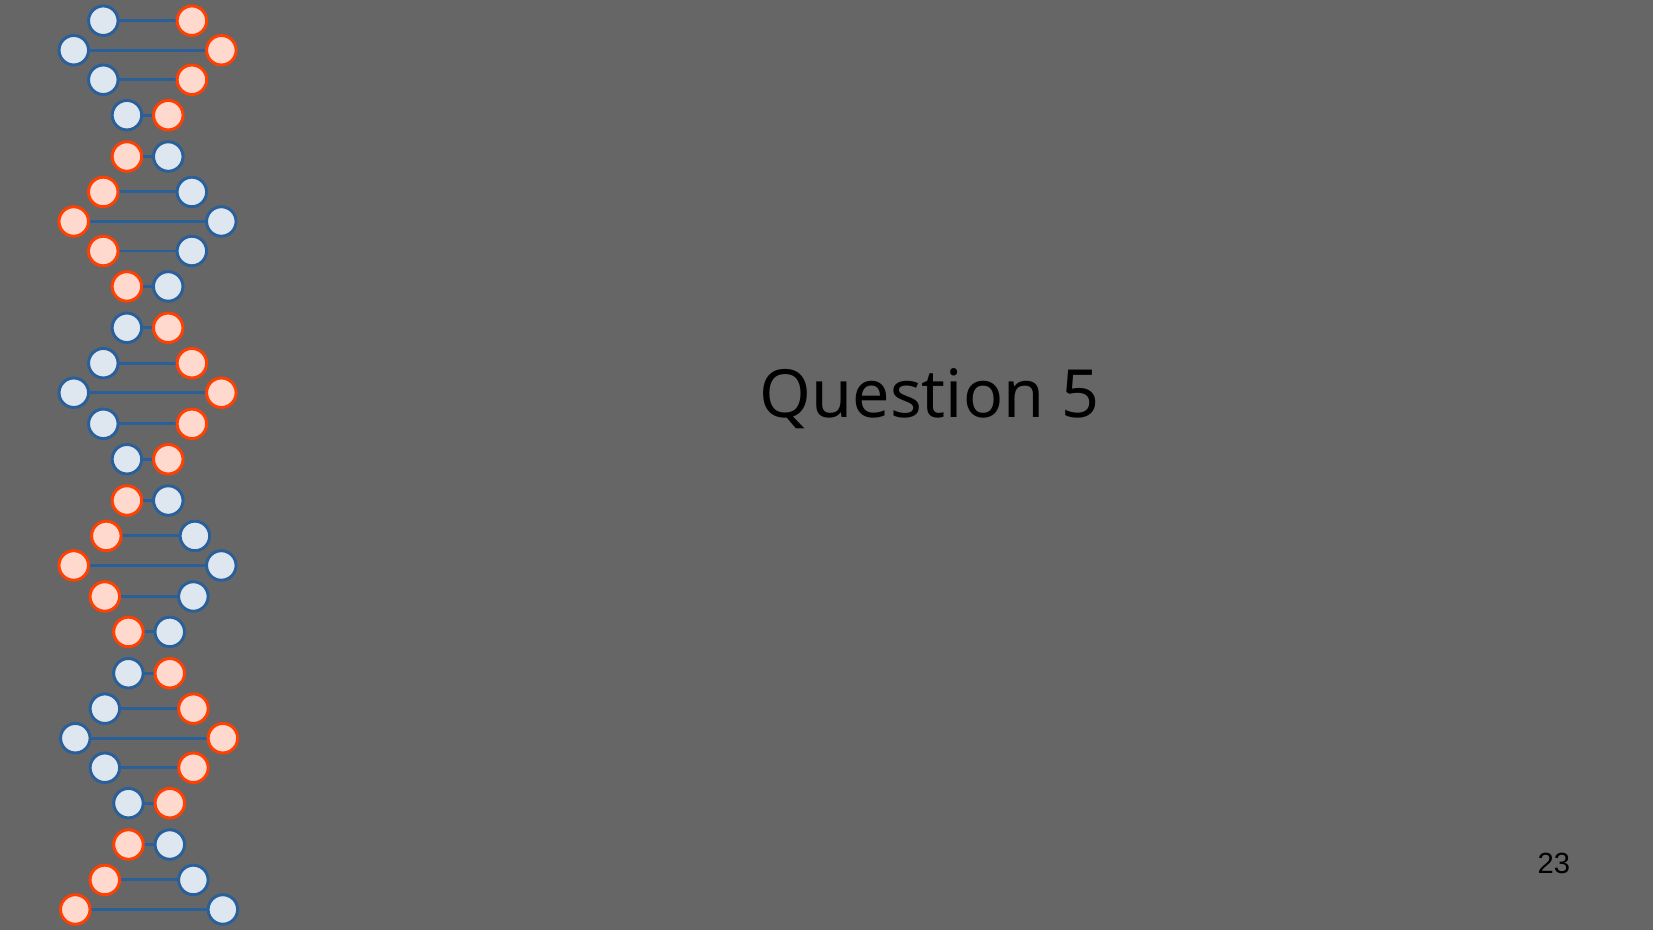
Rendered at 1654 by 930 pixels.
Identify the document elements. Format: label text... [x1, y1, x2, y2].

subtitle Question 5 [265, 35, 1594, 748]
